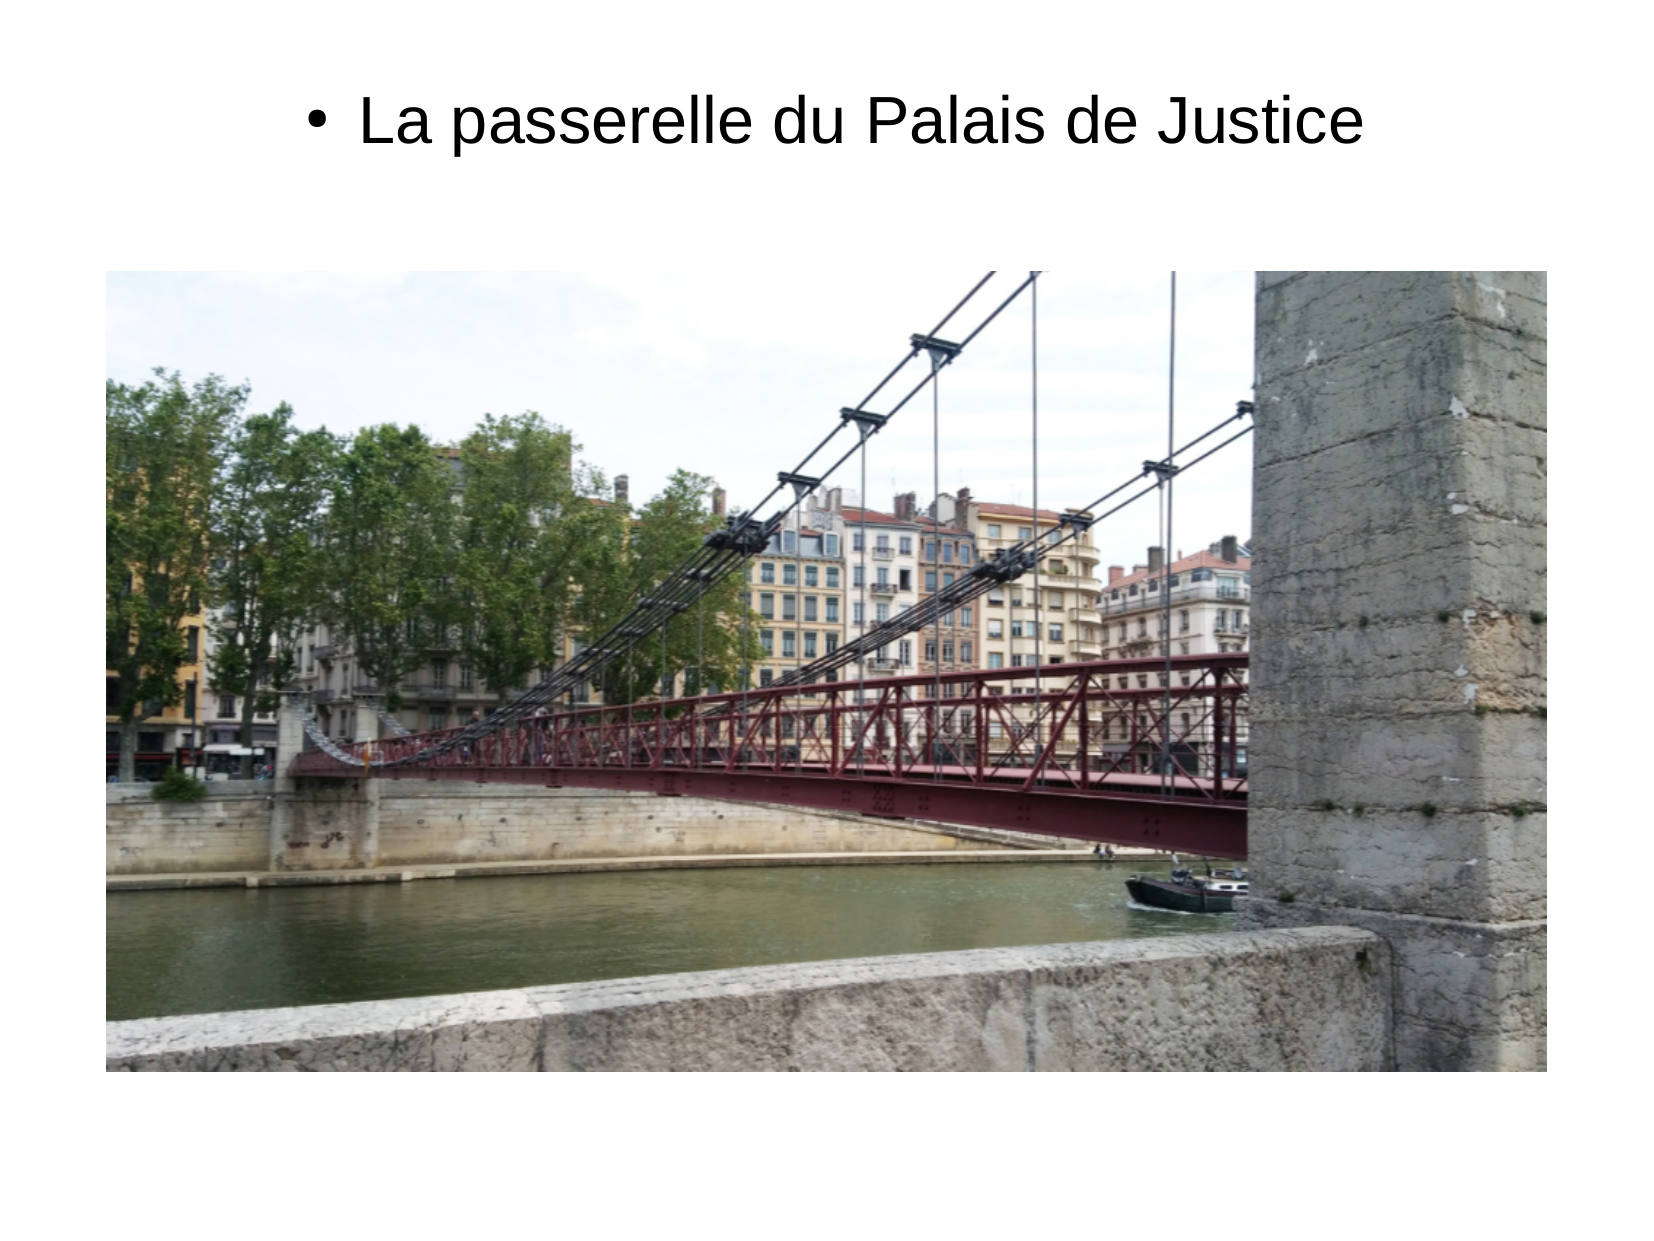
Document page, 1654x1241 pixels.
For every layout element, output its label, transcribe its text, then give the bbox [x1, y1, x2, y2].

picture [106, 271, 1547, 1072]
list La passerelle du Palais de Justice [82, 82, 1571, 1109]
